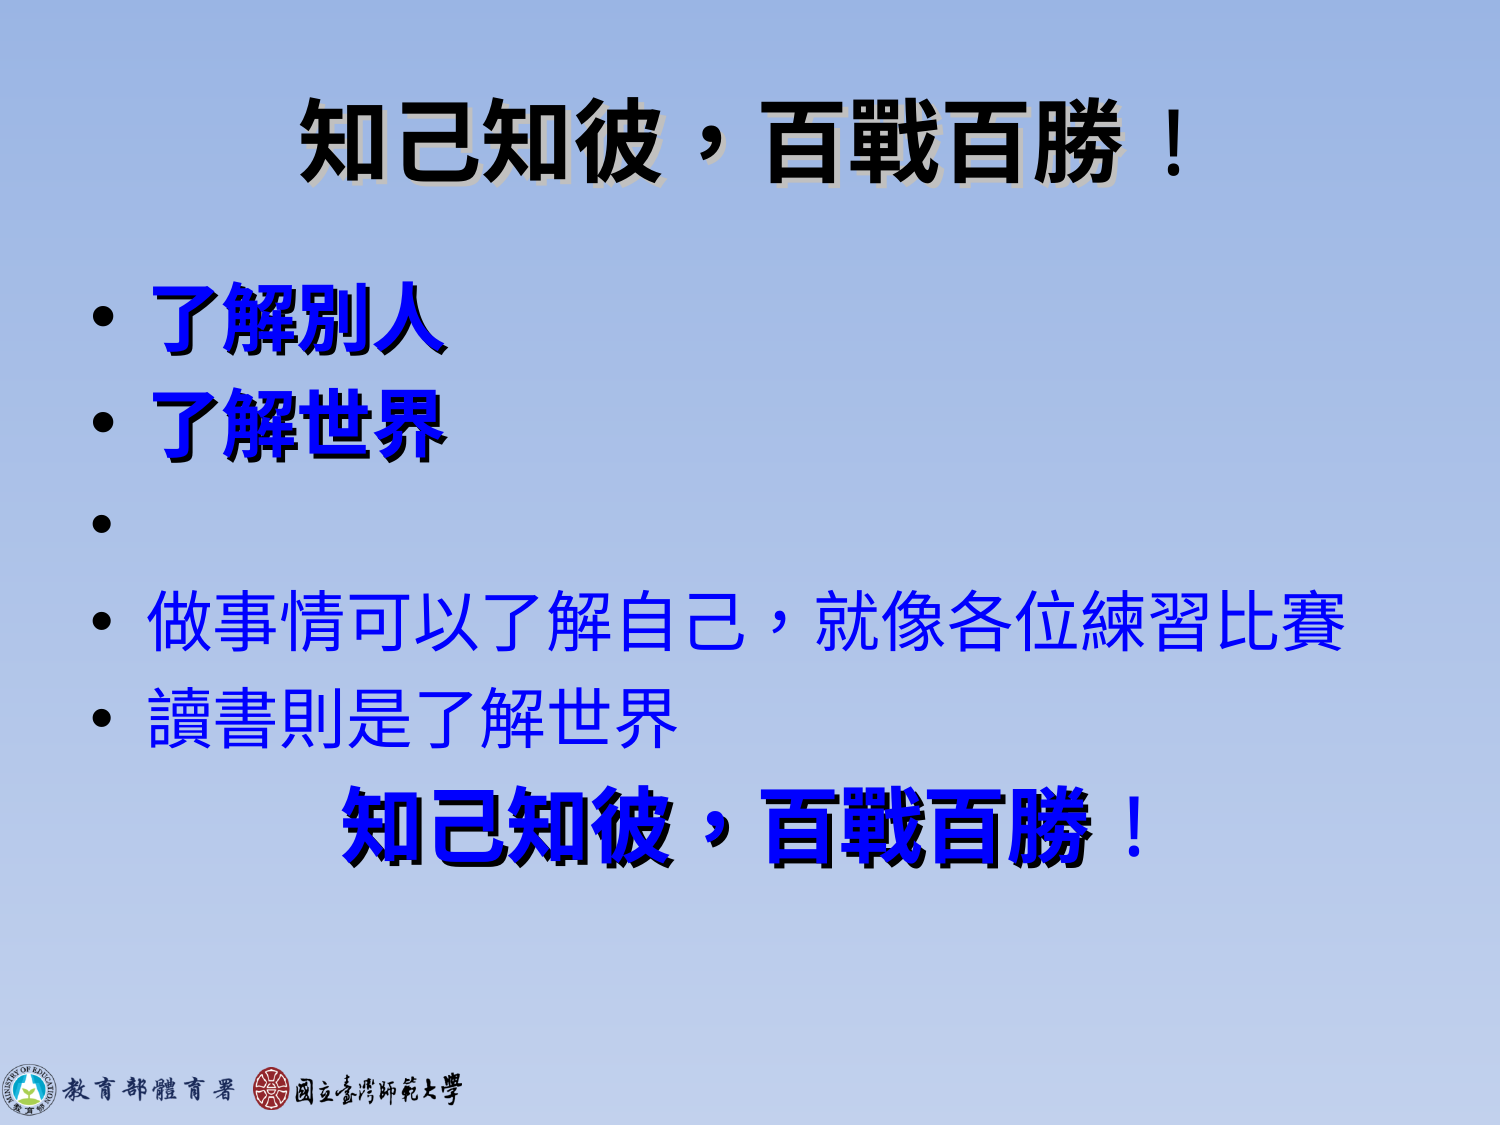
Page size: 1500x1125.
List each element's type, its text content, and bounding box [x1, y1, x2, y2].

list 了解別人 了解世界 做事情可以了解自己，就像各位練習比賽 讀書則是了解世界 知己知彼，百戰百勝! [75, 262, 1426, 1005]
title 知己知彼，百戰百勝! [75, 45, 1426, 233]
